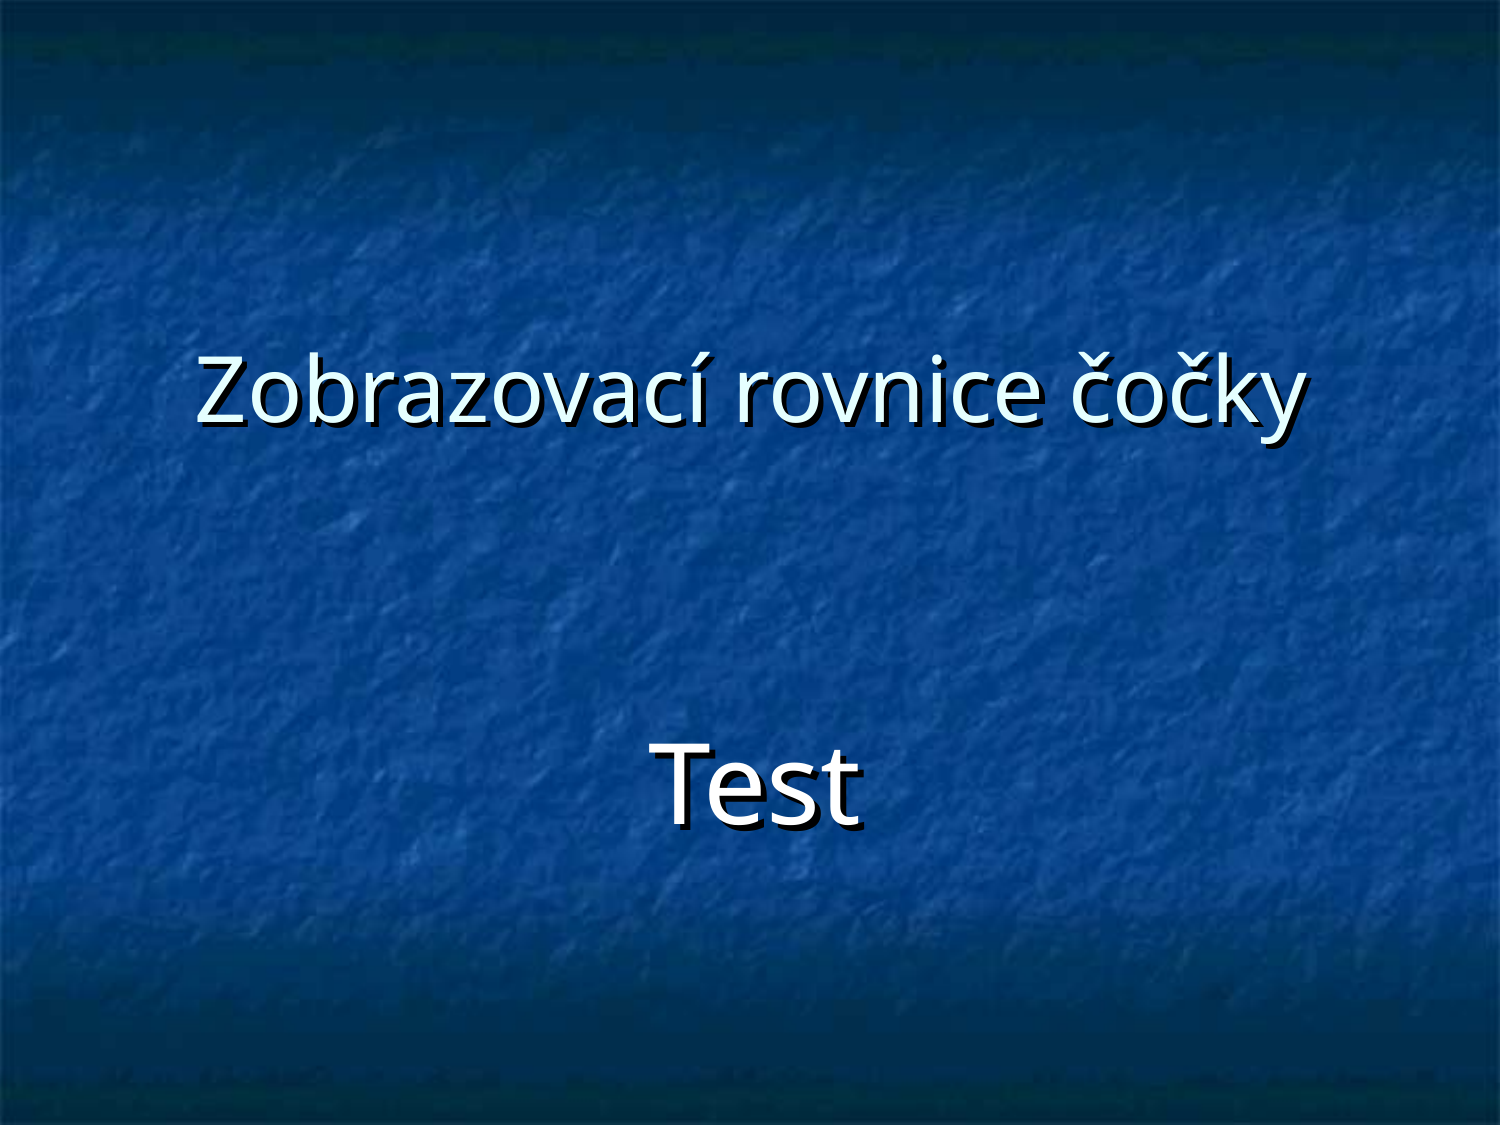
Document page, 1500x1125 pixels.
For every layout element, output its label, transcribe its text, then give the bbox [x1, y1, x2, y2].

picture [0, 0, 1500, 1125]
subtitle Test [230, 704, 1281, 992]
title Zobrazovací rovnice čočky [76, 243, 1427, 529]
